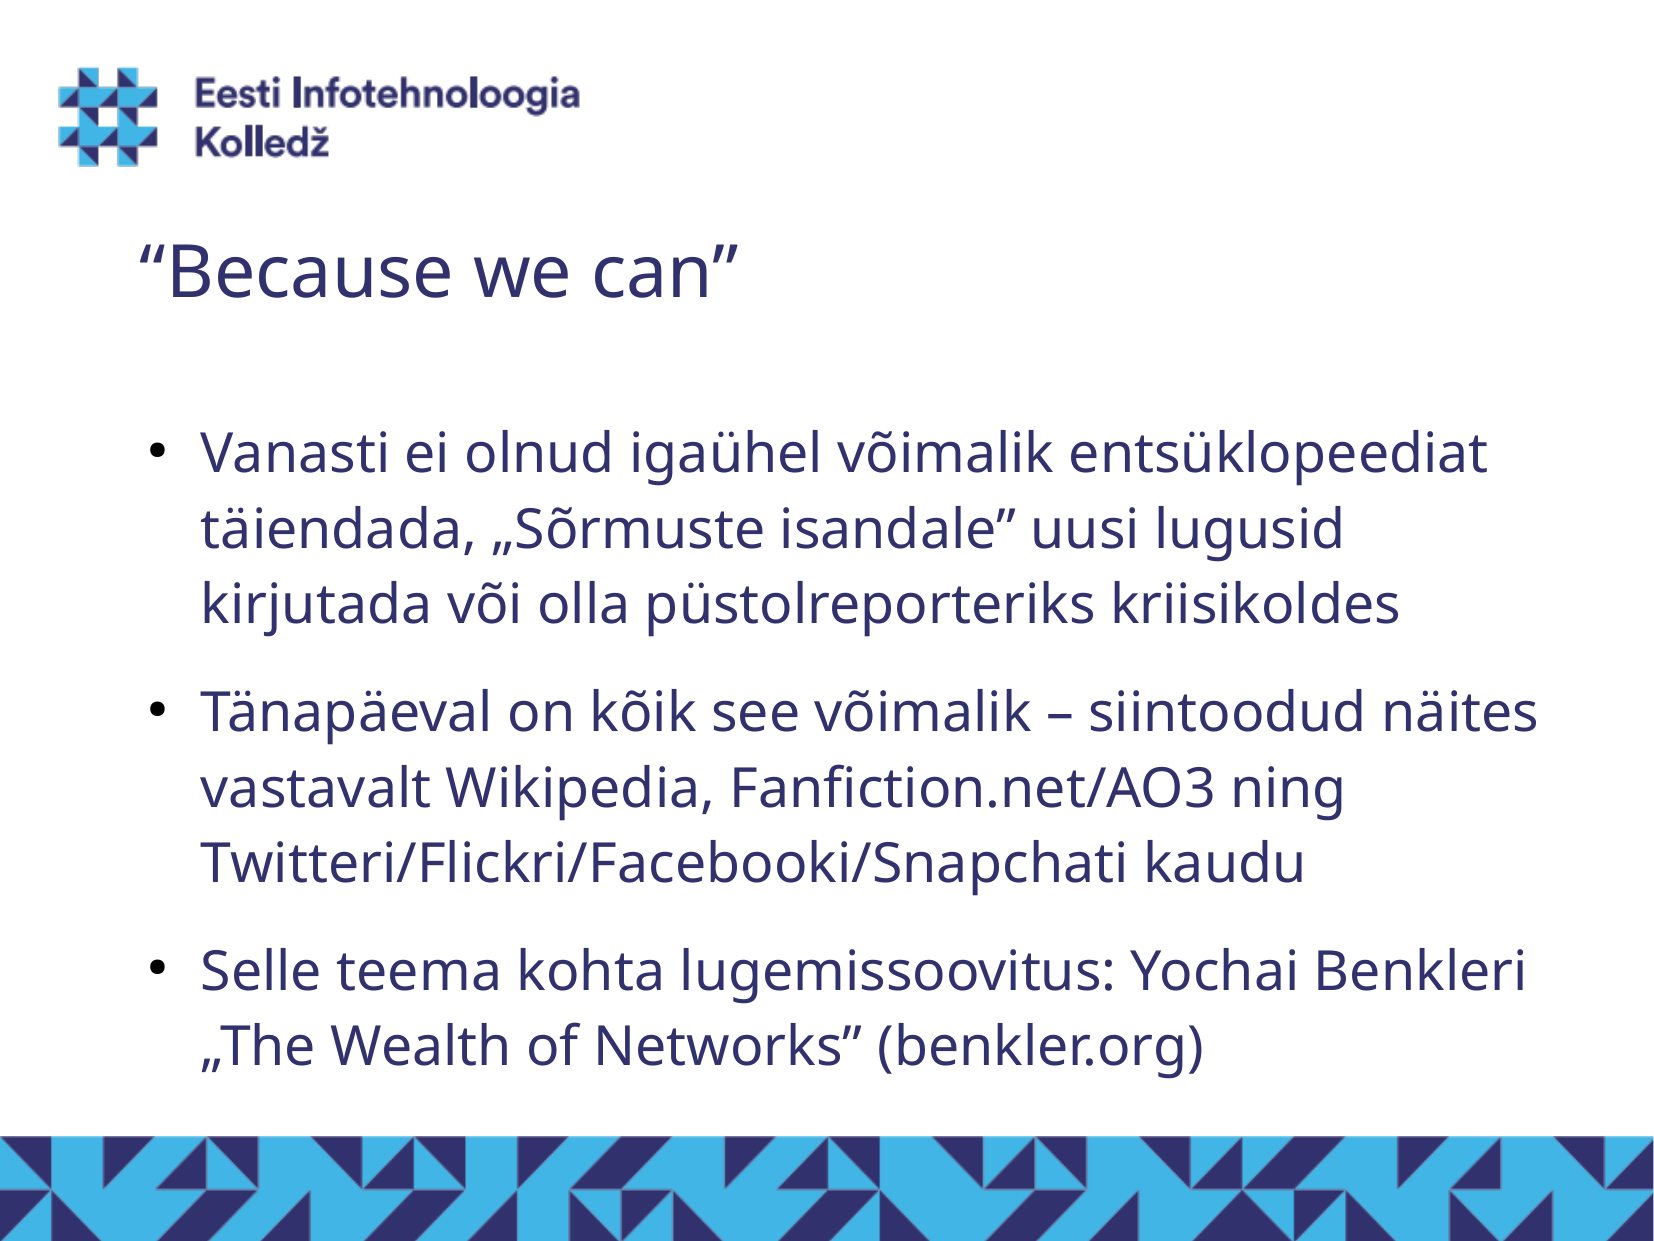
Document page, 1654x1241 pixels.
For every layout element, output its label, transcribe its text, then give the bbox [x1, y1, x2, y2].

list Vanasti ei olnud igaühel võimalik entsüklopeediat täiendada, „Sõrmuste isandale” uusi lugusid kirjutada või olla püstolreporteriks kriisikoldes Tänapäeval on kõik see võimalik – siintoodud näites vastavalt Wikipedia, Fanfiction.net/AO3 ning Twitteri/Flickri/Facebooki/Snapchati kaudu Selle teema kohta lugemissoovitus: Yochai Benkleri „The Wealth of Networks” (benkler.org) [129, 413, 1548, 1111]
title “Because we can” [139, 165, 1548, 372]
